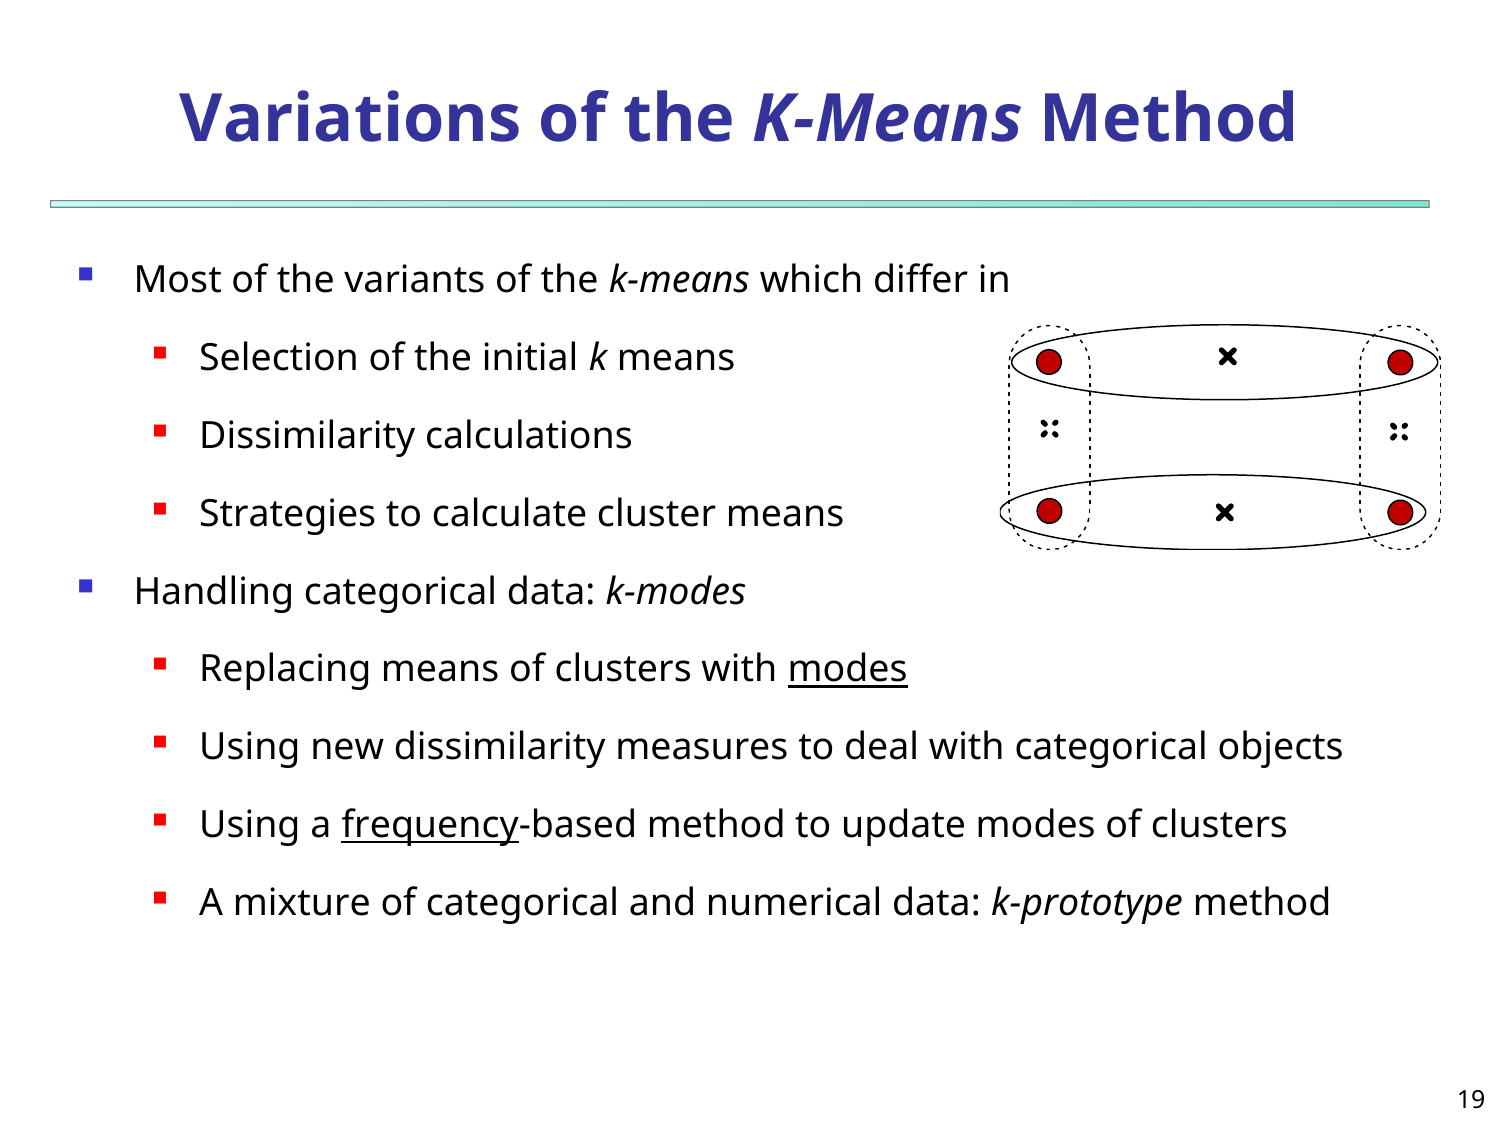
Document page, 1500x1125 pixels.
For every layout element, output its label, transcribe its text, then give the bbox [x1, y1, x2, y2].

title Variations of the K-Means Method [50, 62, 1429, 163]
text_box 18 [1187, 1062, 1500, 1125]
list Most of the variants of the k-means which differ in Selection of the initial k means Dissimilarity calculations Strategies to calculate cluster means Handling categorical data: k-modes Replacing means of clusters with modes Using new dissimilarity measures to deal with categorical objects Using a frequency-based method to update modes of clusters A mixture of categorical and numerical data: k-prototype method [62, 224, 1450, 1063]
text_box [999, 324, 1441, 551]
